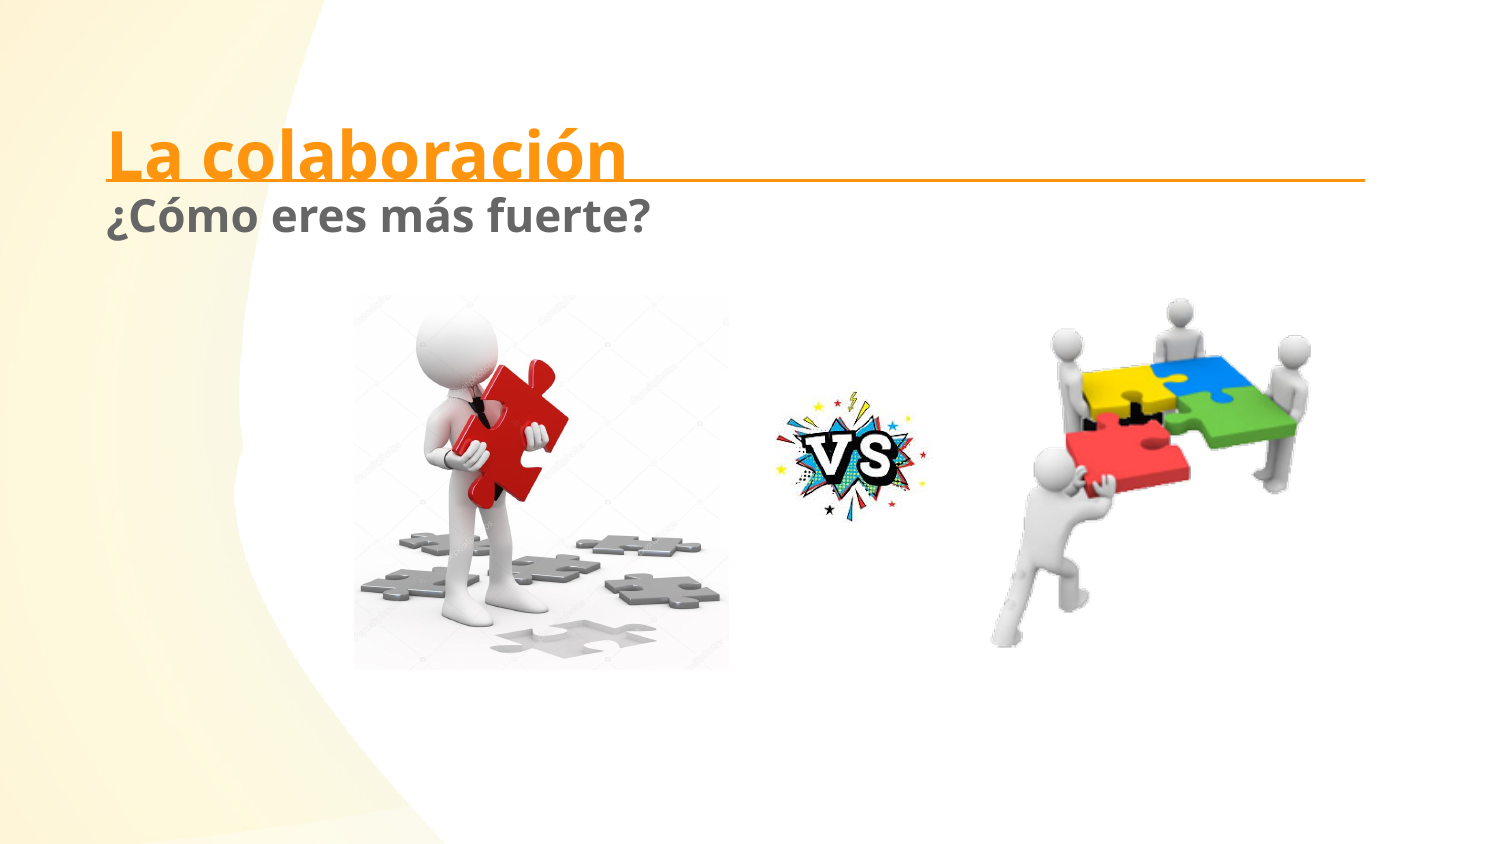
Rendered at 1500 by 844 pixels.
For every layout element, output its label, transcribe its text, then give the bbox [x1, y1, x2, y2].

picture [0, 0, 1500, 844]
text_box ¿Cómo eres más fuerte? [106, 183, 1205, 247]
title La colaboración [106, 115, 1457, 193]
